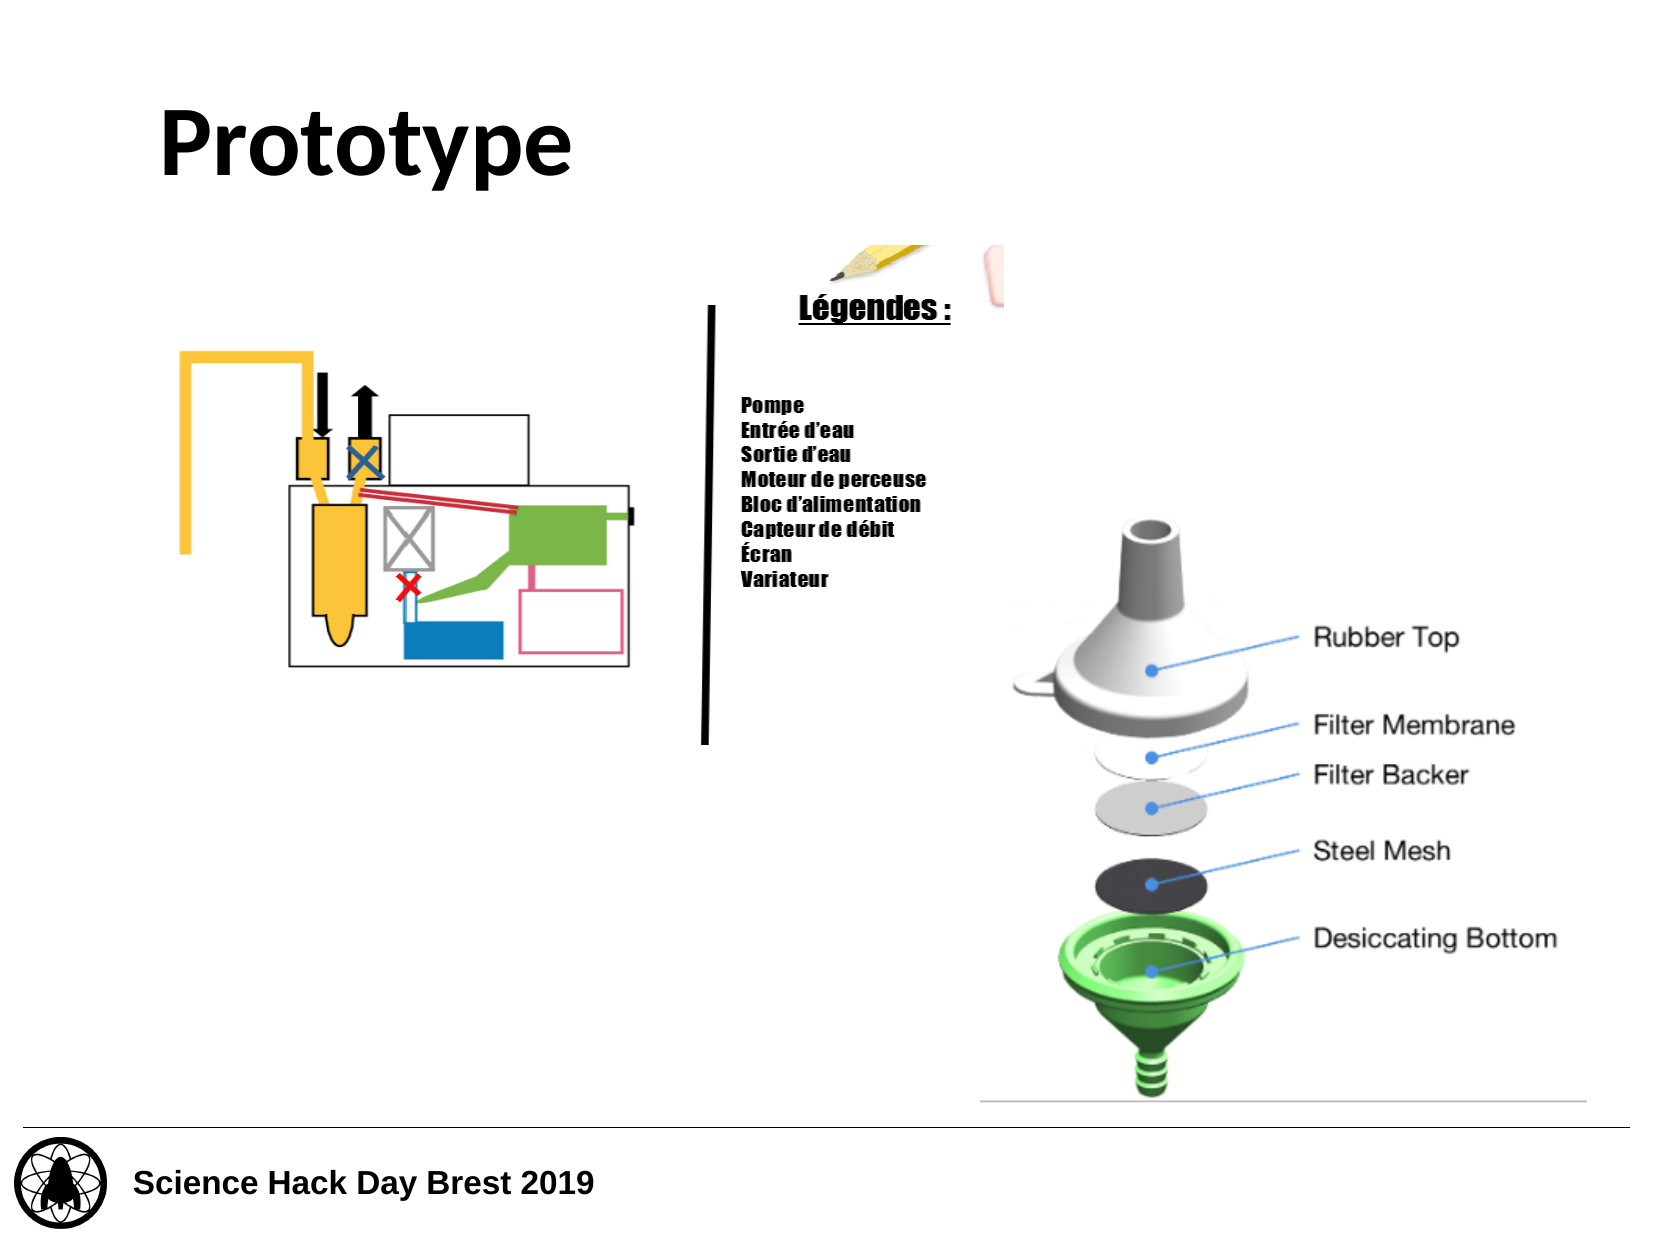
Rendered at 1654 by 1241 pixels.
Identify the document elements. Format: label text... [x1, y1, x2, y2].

text_box Science Hack Day Brest 2019 [118, 1157, 1040, 1210]
picture [155, 245, 1587, 1105]
picture [14, 1137, 107, 1230]
title Prototype [11, 47, 1347, 255]
